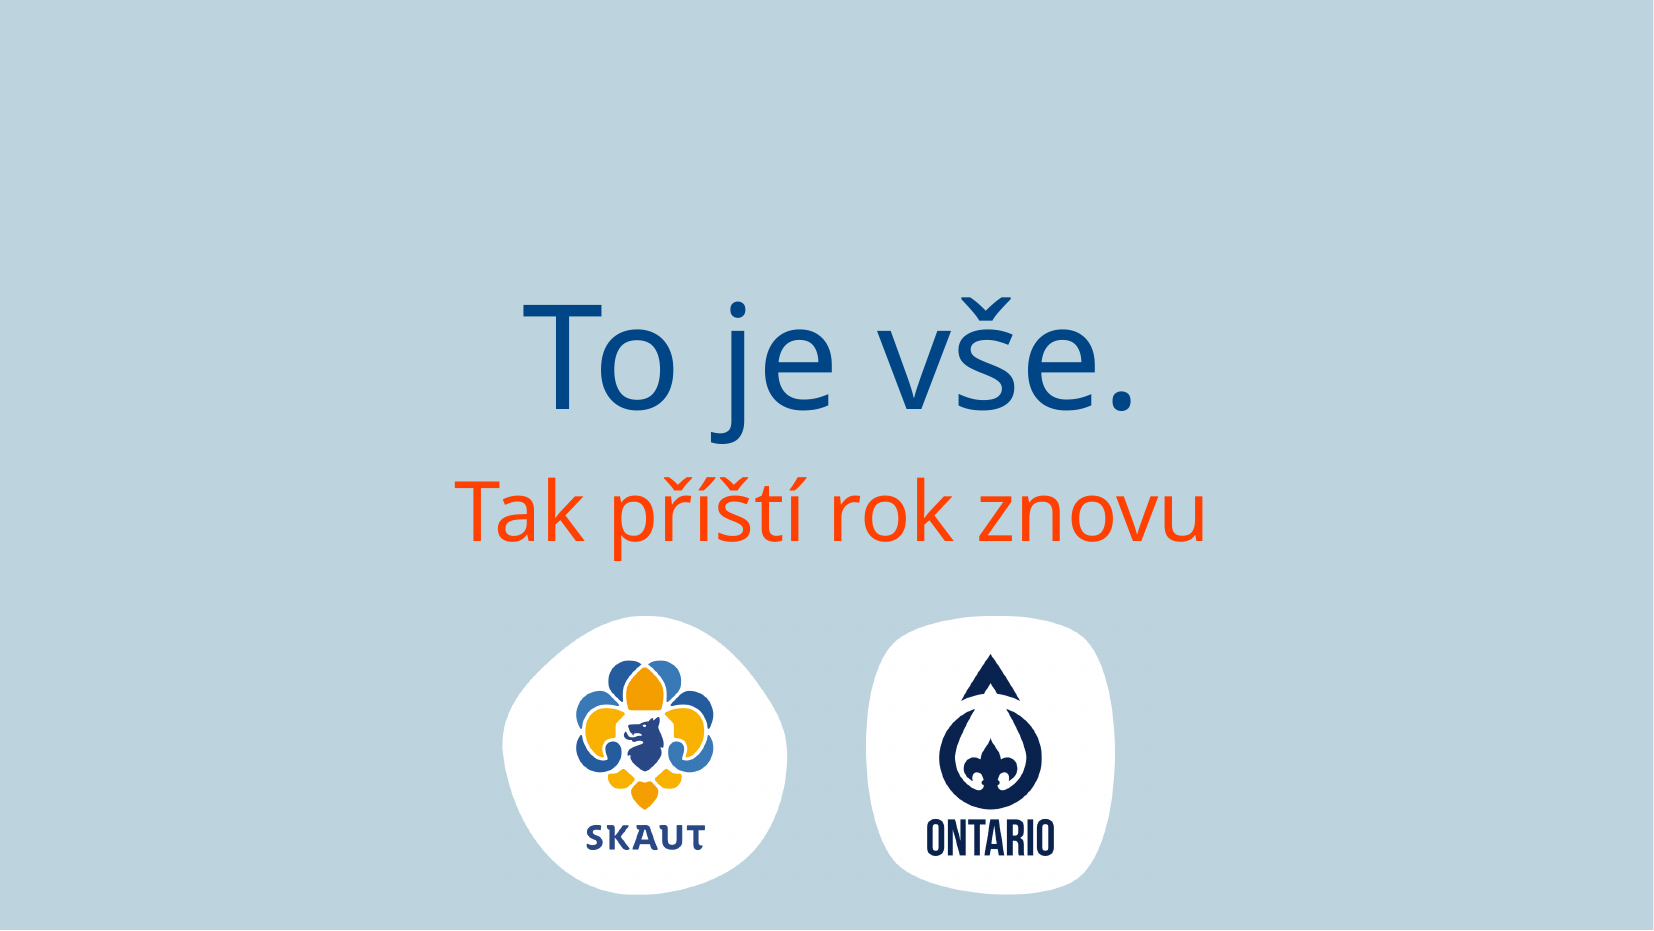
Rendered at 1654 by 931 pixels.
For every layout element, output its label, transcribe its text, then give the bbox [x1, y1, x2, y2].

subtitle To je vše. Tak příští rok znovu [88, 106, 1577, 827]
picture [476, 595, 1152, 916]
